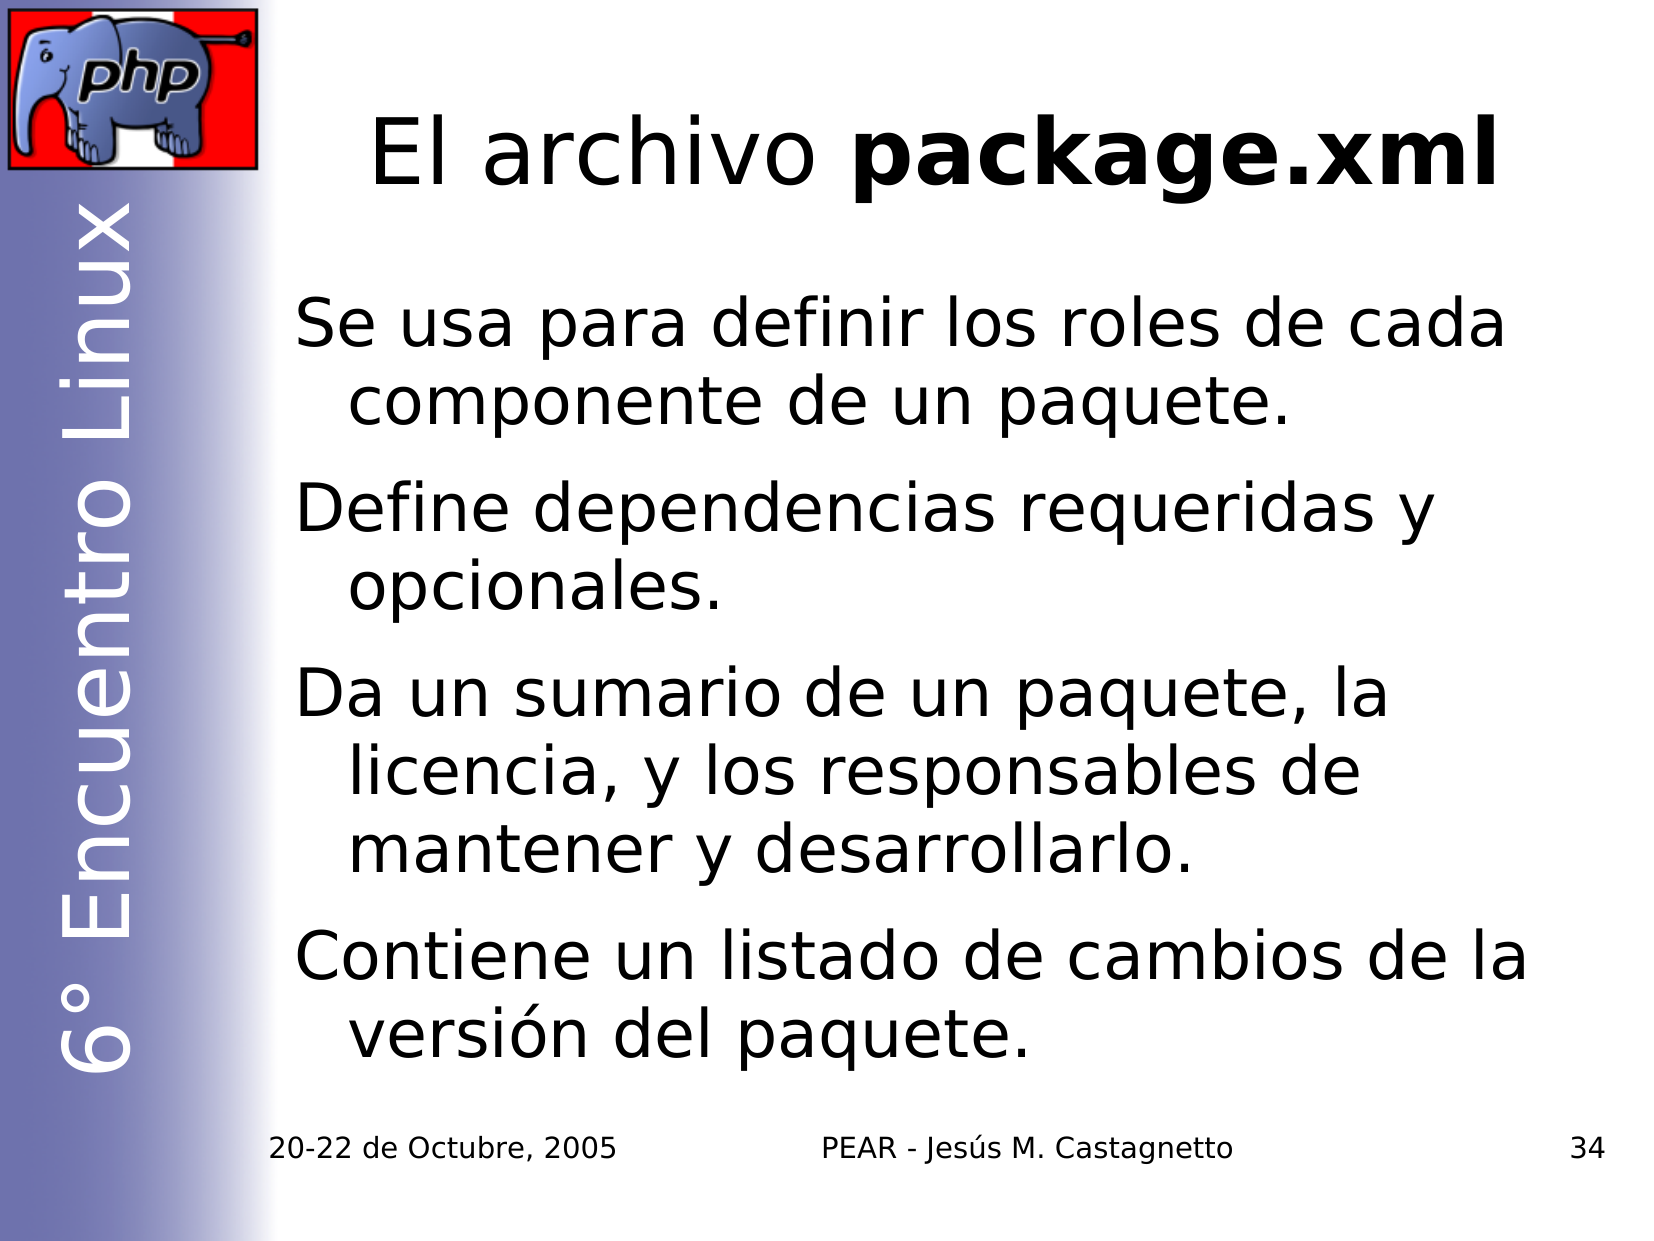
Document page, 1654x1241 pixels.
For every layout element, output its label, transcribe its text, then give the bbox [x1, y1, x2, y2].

list Se usa para definir los roles de cada componente de un paquete. Define dependencias requeridas y opcionales. Da un sumario de un paquete, la licencia, y los responsables de mantener y desarrollarlo. Contiene un listado de cambios de la versión del paquete. [276, 284, 1589, 1088]
picture [0, 0, 1654, 1241]
title El archivo package.xml [300, 49, 1571, 257]
